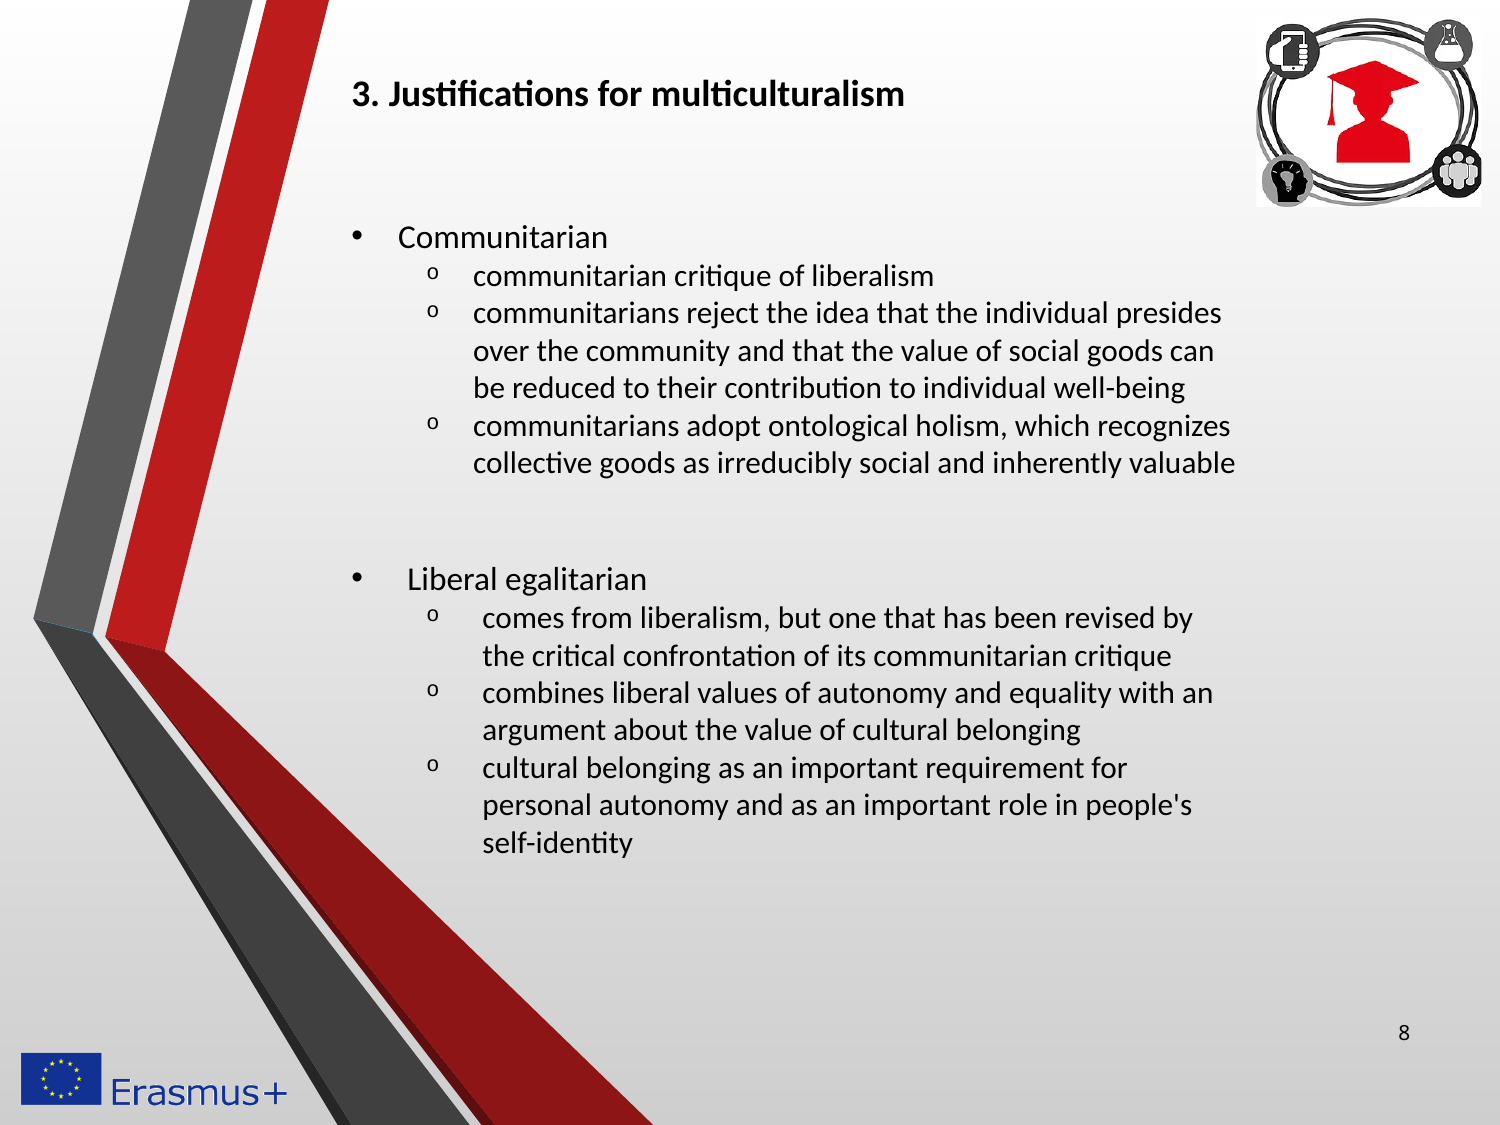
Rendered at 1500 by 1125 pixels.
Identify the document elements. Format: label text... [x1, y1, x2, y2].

slide_number <numer> [1357, 1003, 1425, 1064]
text_box 3. Justifications for multiculturalism [336, 61, 975, 122]
picture [5, 1037, 302, 1120]
chart [1257, 19, 1483, 209]
text_box Communitarian communitarian critique of liberalism communitarians reject the idea that the individual presides over the community and that the value of social goods can be reduced to their contribution to individual well-being communitarians adopt ontological holism, which recognizes collective goods as irreducibly social and inherently valuable Liberal egalitarian comes from liberalism, but one that has been revised by the critical confrontation of its communitarian critique combines liberal values of autonomy and equality with an argument about the value of cultural belonging cultural belonging as an important requirement for personal autonomy and as an important role in people's self-identity [336, 208, 1258, 867]
picture [1256, 18, 1482, 207]
